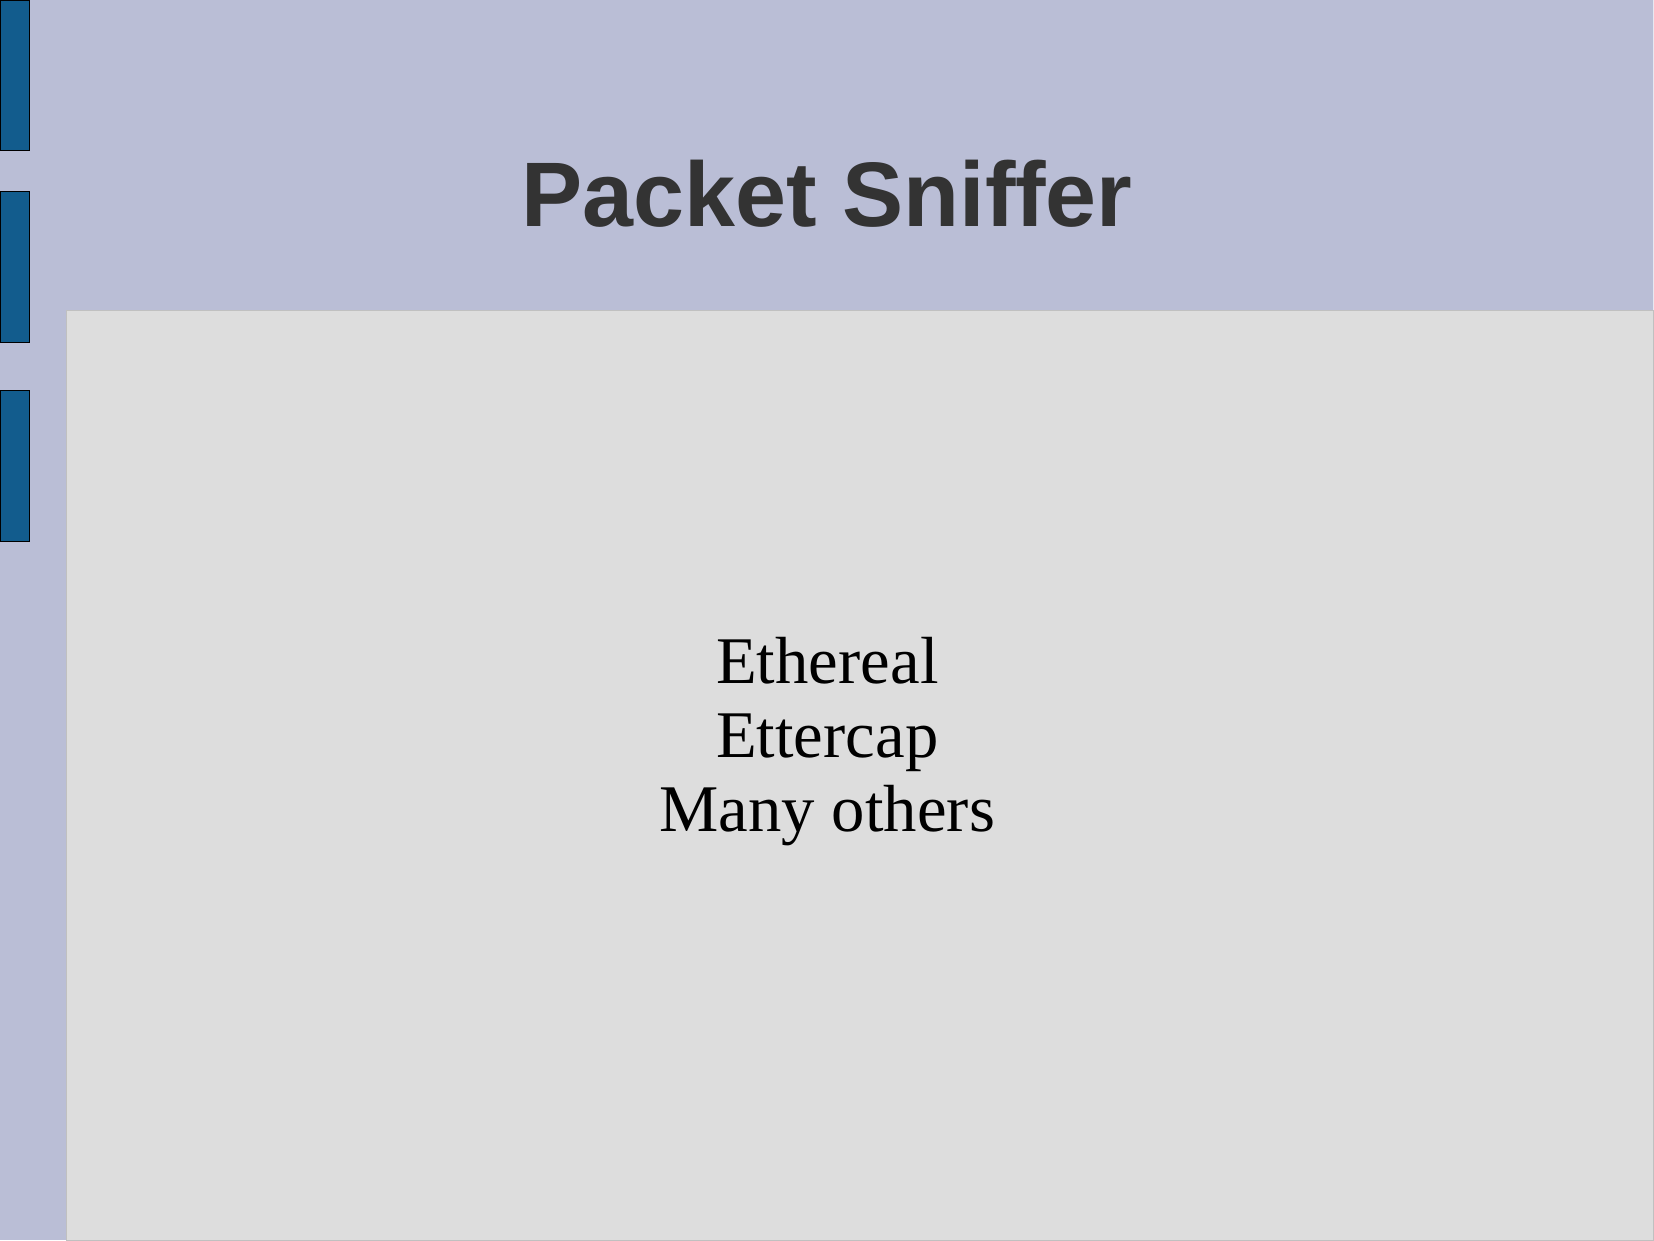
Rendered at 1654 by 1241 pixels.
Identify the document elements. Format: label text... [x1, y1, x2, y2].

title Packet Sniffer [121, 91, 1534, 299]
subtitle Ethereal Ettercap Many others [121, 344, 1534, 1127]
